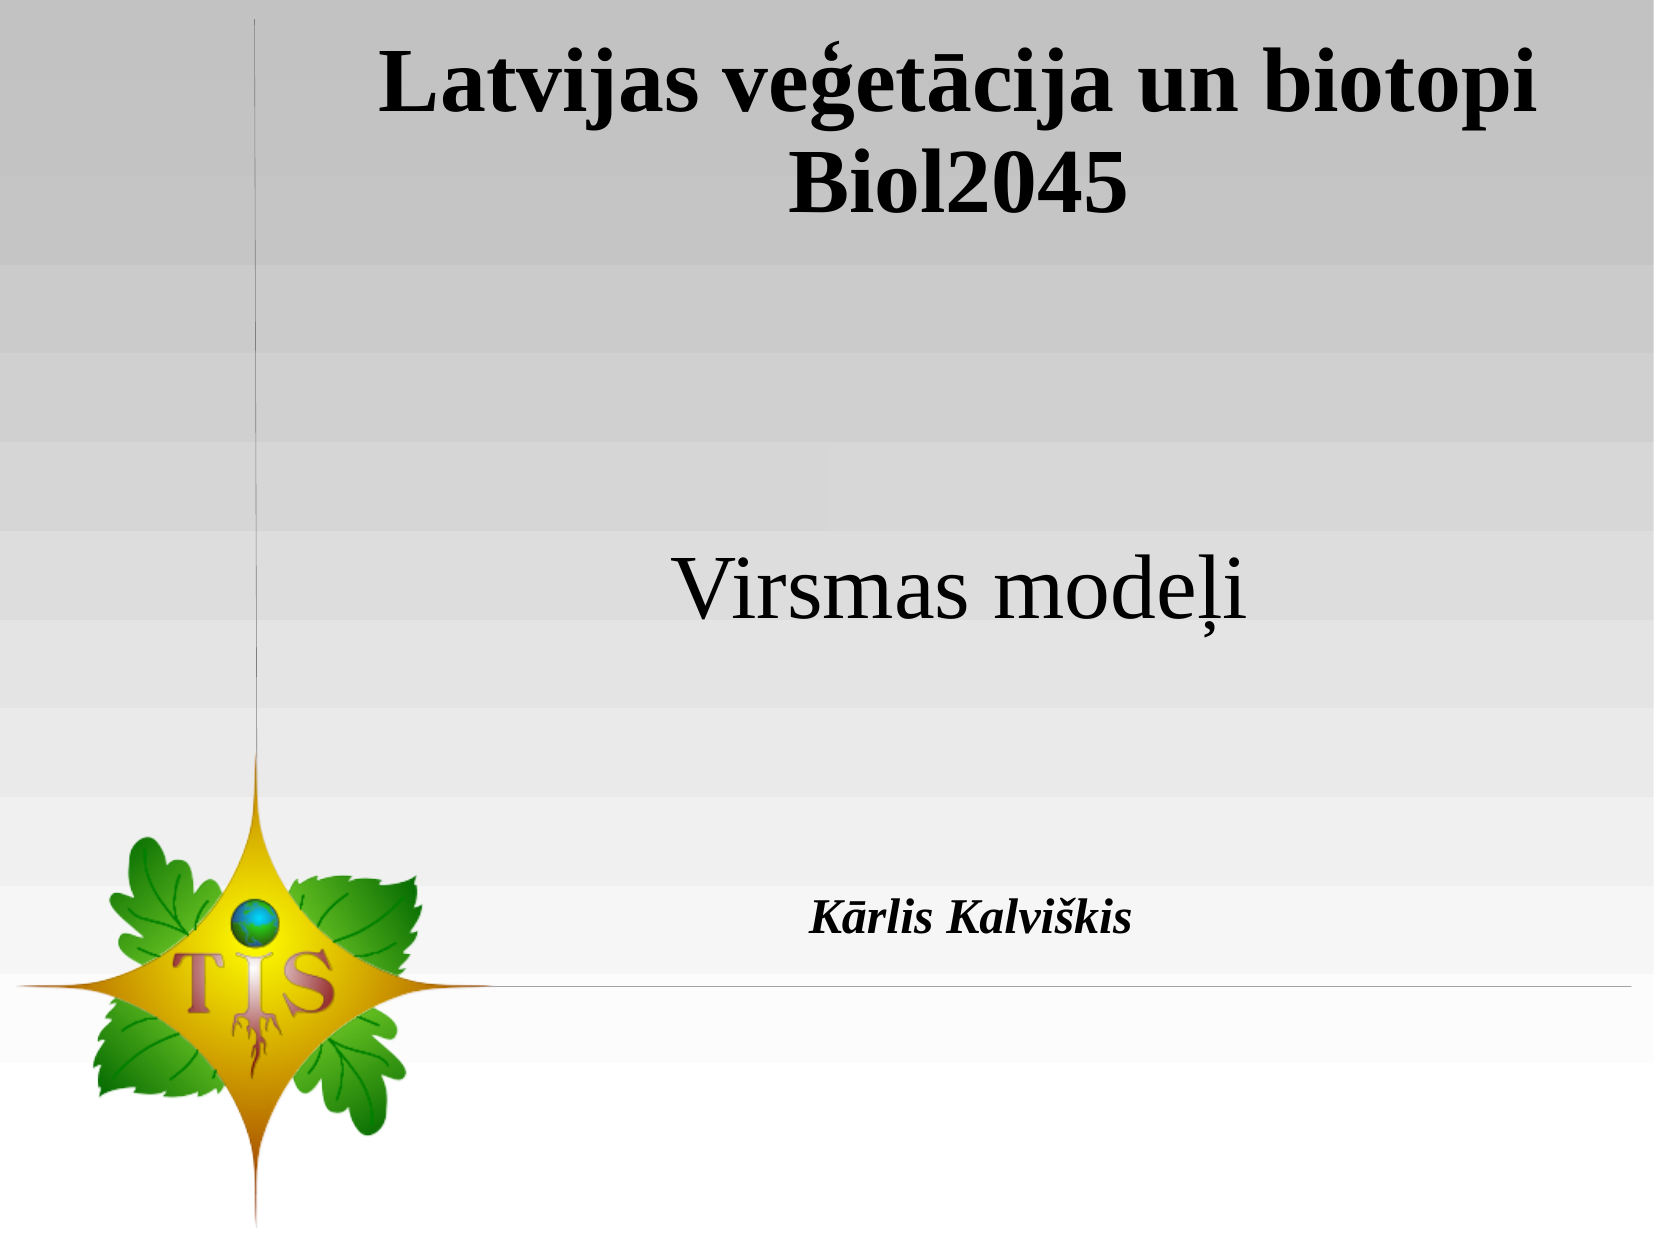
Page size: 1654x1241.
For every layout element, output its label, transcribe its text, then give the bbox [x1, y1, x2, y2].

title Virsmas modeļi [295, 314, 1625, 861]
picture [0, 0, 1654, 1241]
